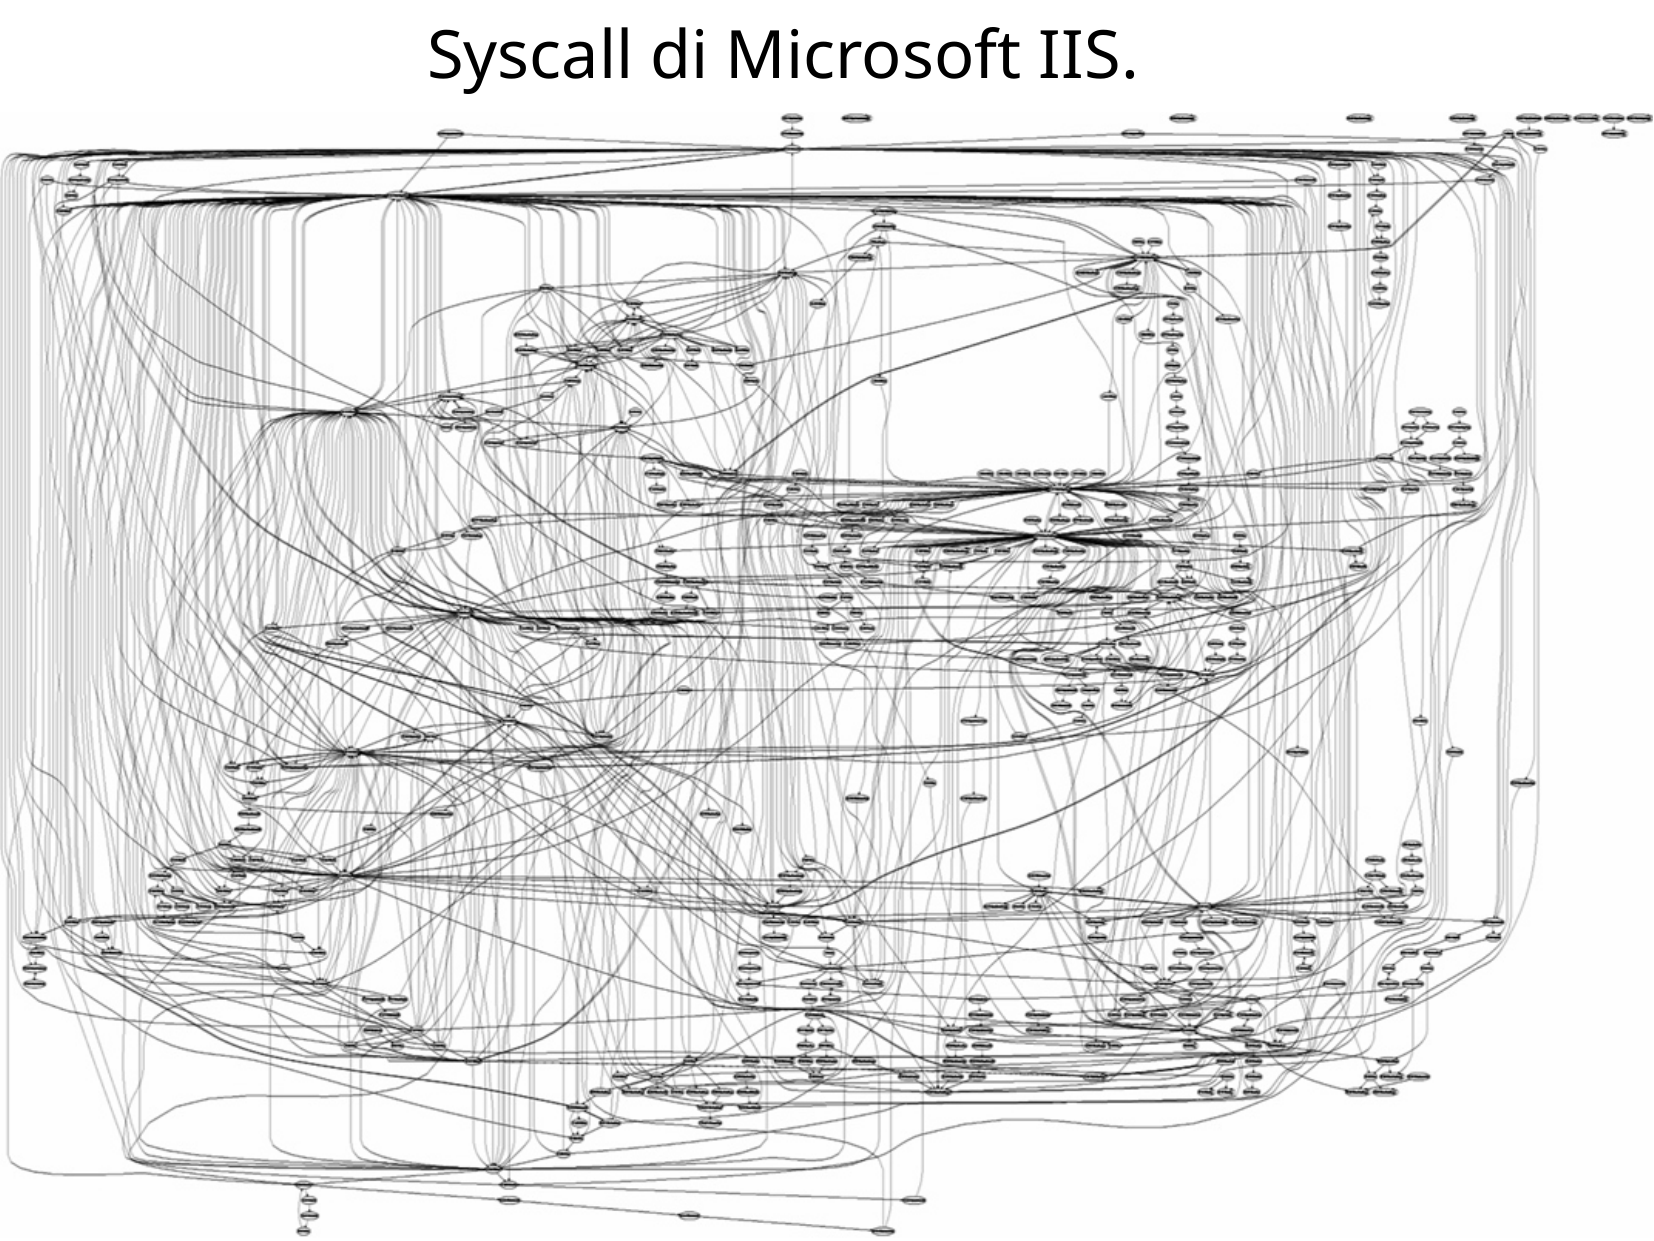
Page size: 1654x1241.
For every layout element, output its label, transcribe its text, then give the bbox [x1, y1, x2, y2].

picture [0, 112, 1653, 1238]
text_box Syscall di Microsoft IIS. [412, 0, 1133, 90]
